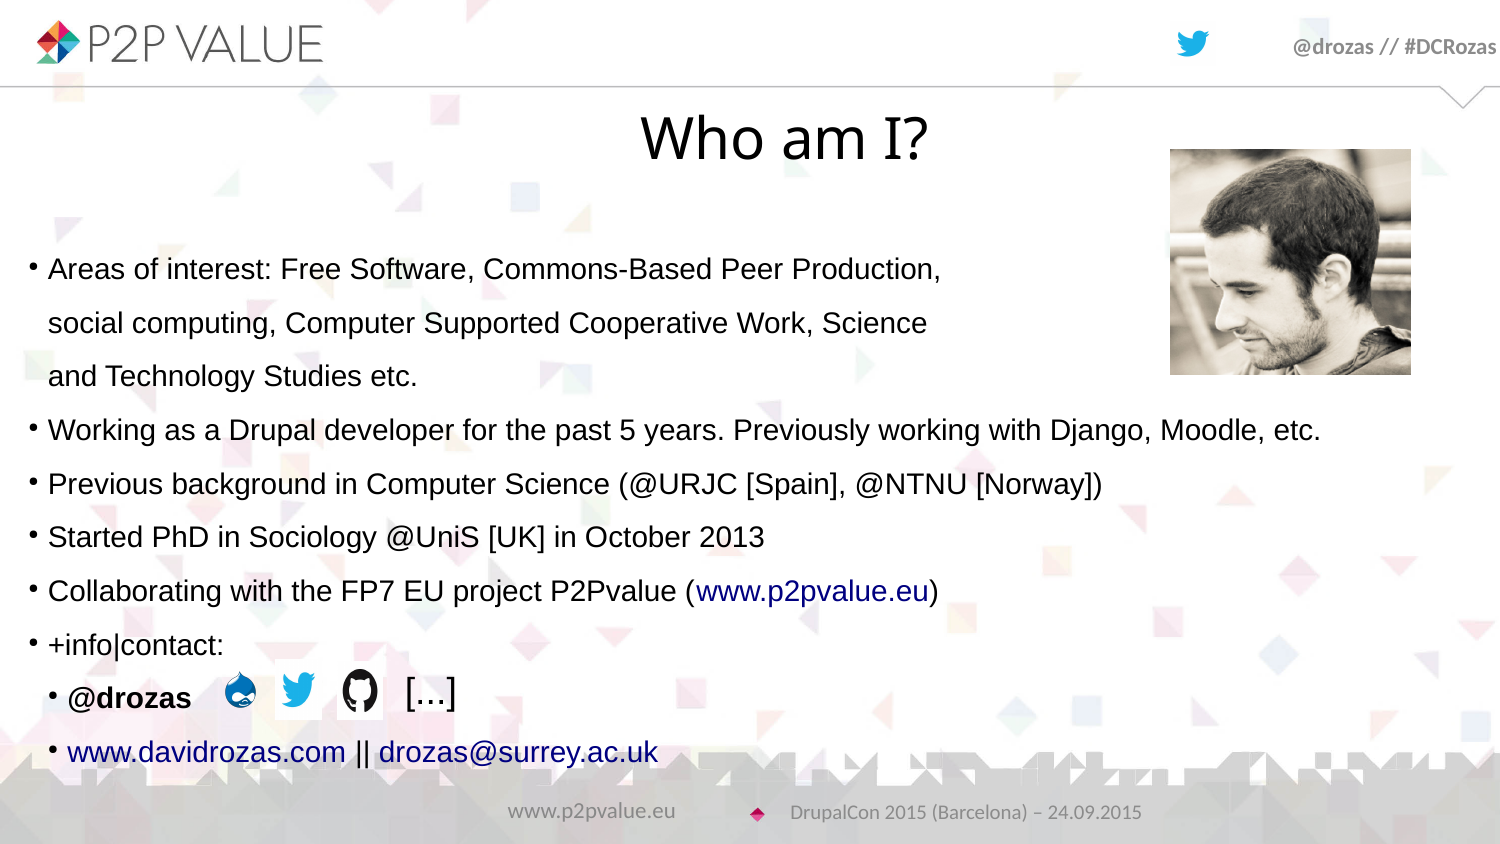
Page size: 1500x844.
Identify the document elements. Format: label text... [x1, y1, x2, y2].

picture [337, 661, 383, 721]
title Who am I? [324, 92, 1246, 181]
text_box www.p2pvalue.eu [501, 789, 720, 829]
picture [0, 0, 1500, 844]
text_box DrupalCon 2015 (Barcelona) – 24.09.2015 [777, 788, 1470, 834]
text_box @drozas // #DCRozas [1170, 15, 1500, 76]
picture [225, 671, 256, 709]
subtitle Areas of interest: Free Software, Commons-Based Peer Production, social computing, Computer Supported Cooperative Work, Science and Technology Studies etc. Working as a Drupal developer for the past 5 years. Previously working with Django, Moodle, etc. Previous background in Computer Science (@URJC [Spain], @NTNU [Norway]) Started PhD in Sociology @UniS [UK] in October 2013 Collaborating with the FP7 EU project P2Pvalue (www.p2pvalue.eu) +info|contact: @drozas www.davidrozas.com || drozas@surrey.ac.uk [15, 225, 1500, 781]
text_box [...] [390, 663, 481, 721]
picture [275, 659, 322, 720]
